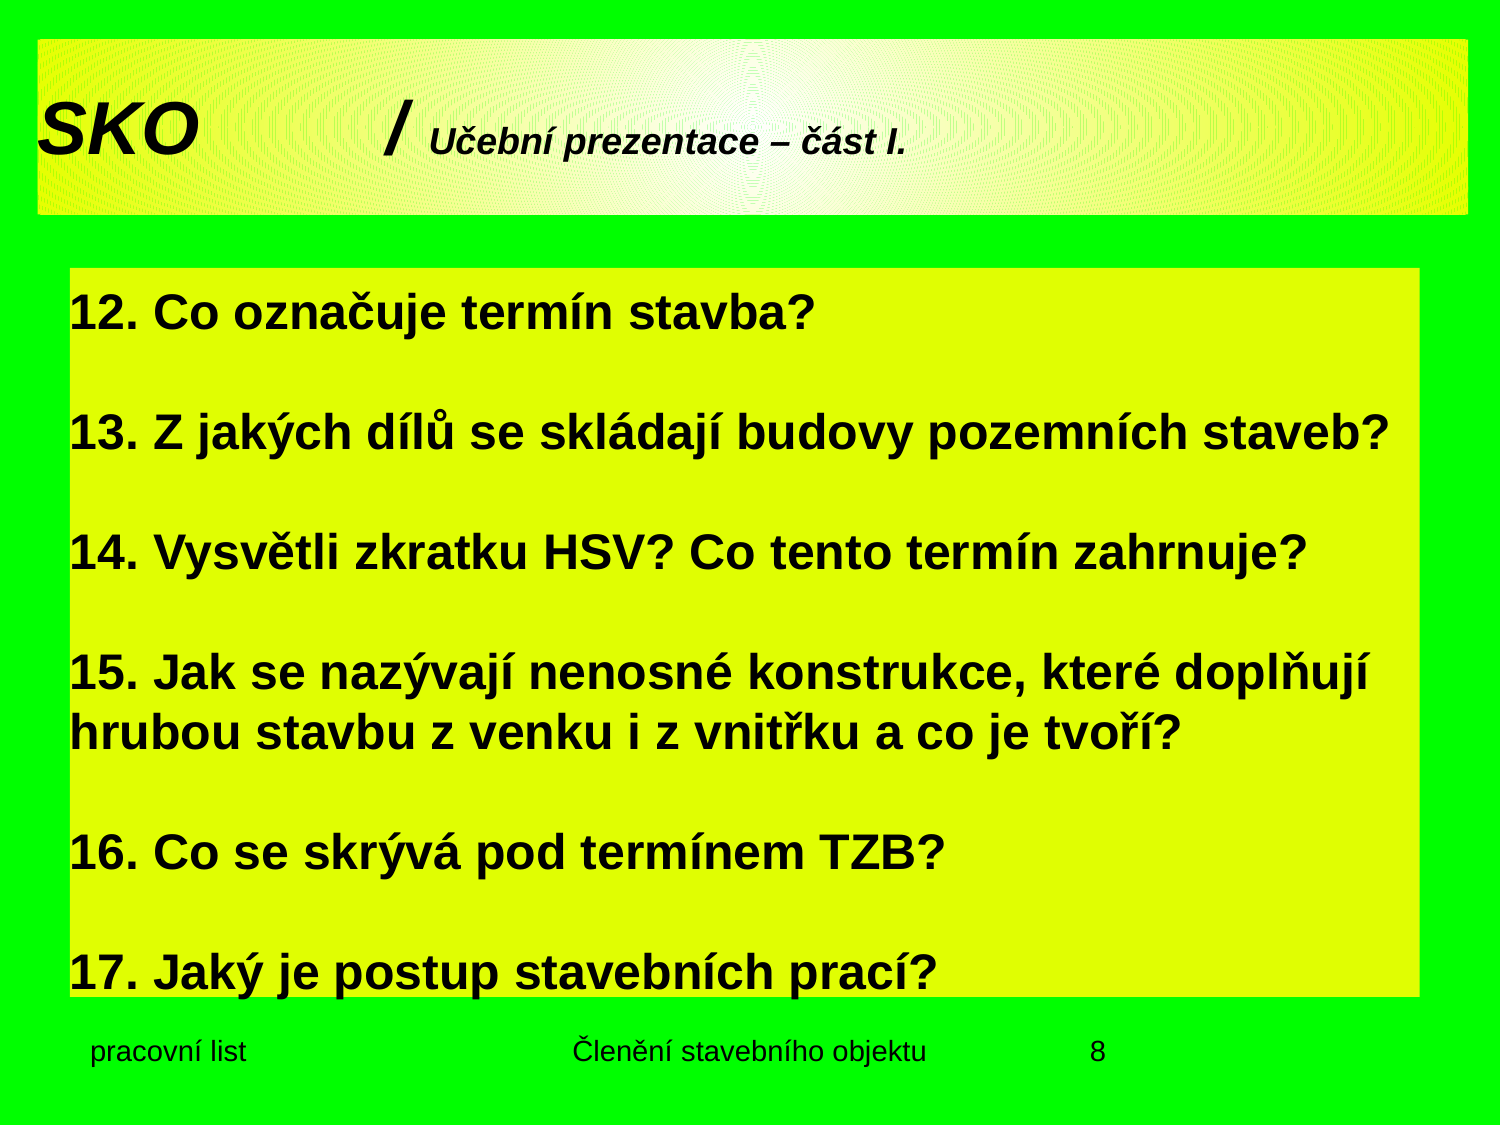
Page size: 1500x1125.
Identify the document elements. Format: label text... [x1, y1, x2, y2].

text_box [1074, 1024, 1426, 1103]
text_box SKO / Učební prezentace – část I. [38, 40, 1468, 214]
text_box 12. Co označuje termín stavba? 13. Z jakých dílů se skládají budovy pozemních staveb? 14. Vysvětli zkratku HSV? Co tento termín zahrnuje? 15. Jak se nazývají nenosné konstrukce, které doplňují hrubou stavbu z venku i z vnitřku a co je tvoří? 16. Co se skrývá pod termínem TZB? 17. Jaký je postup stavebních prací? [69, 267, 1420, 997]
text_box pracovní list [75, 1024, 426, 1103]
text_box Členění stavebního objektu [512, 1024, 988, 1103]
